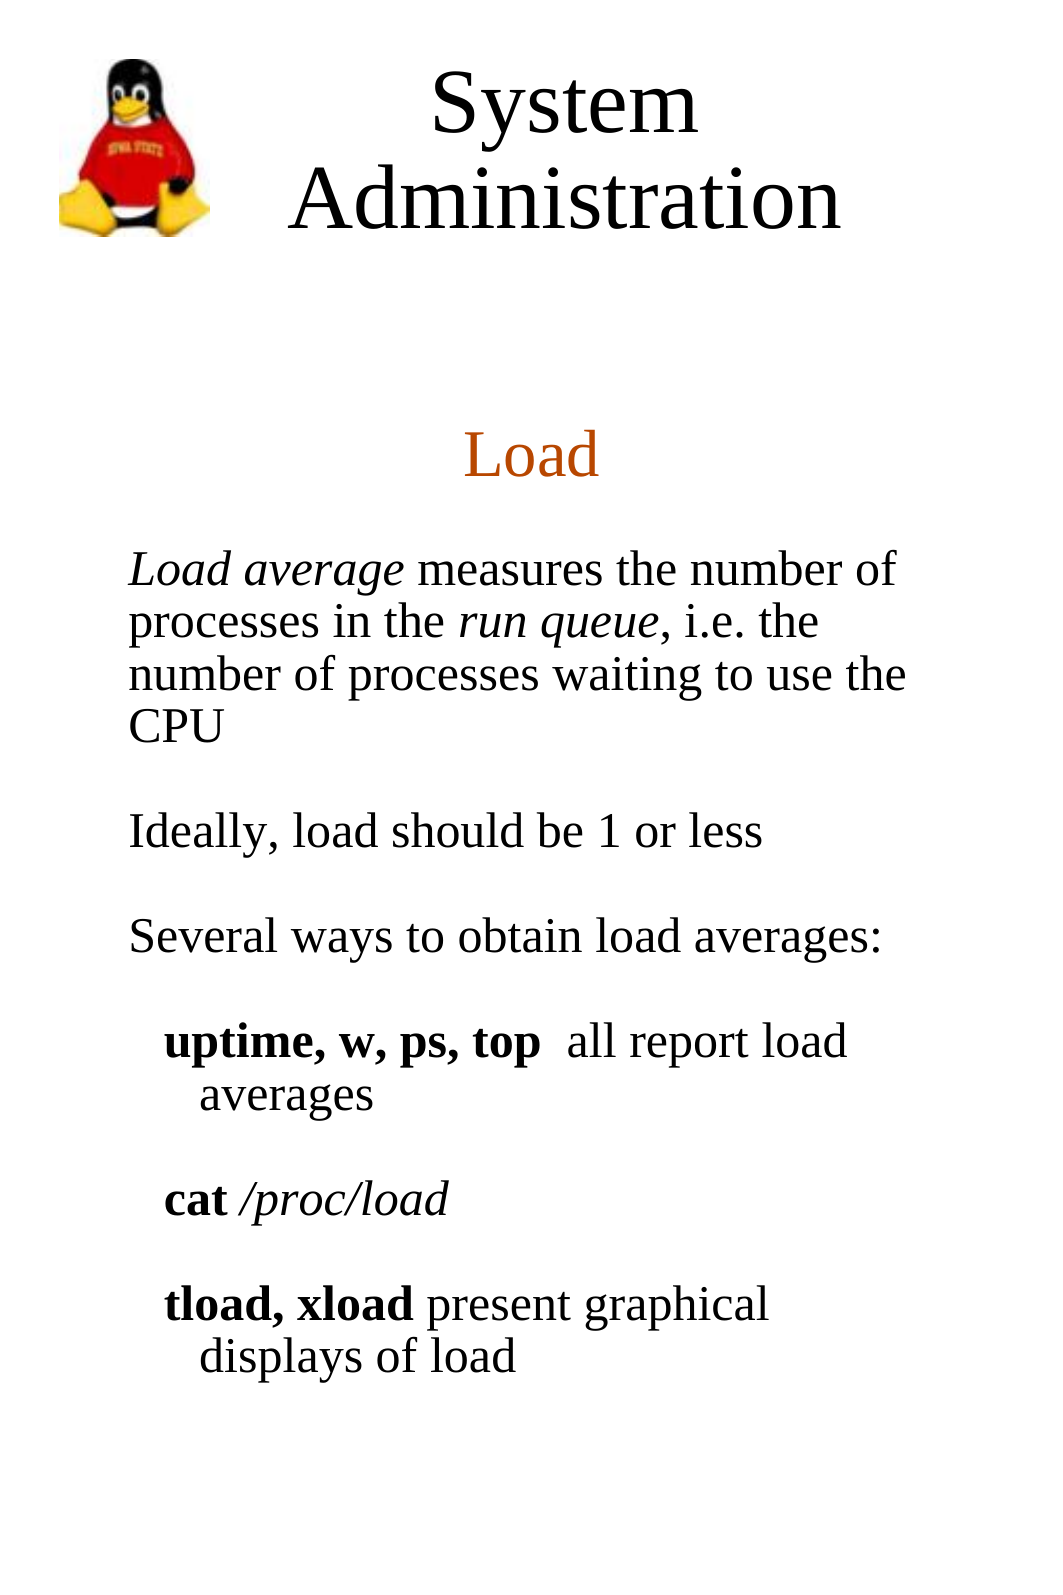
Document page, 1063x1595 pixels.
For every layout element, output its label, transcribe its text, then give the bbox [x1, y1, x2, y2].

subtitle Load Load average measures the number of processes in the run queue, i.e. the number of processes waiting to use the CPU Ideally, load should be 1 or less Several ways to obtain load averages: uptime, w, ps, top all report load averages cat /proc/load tload, xload present graphical displays of load [128, 205, 936, 1525]
title System Administration [237, 28, 893, 205]
picture [59, 59, 210, 237]
